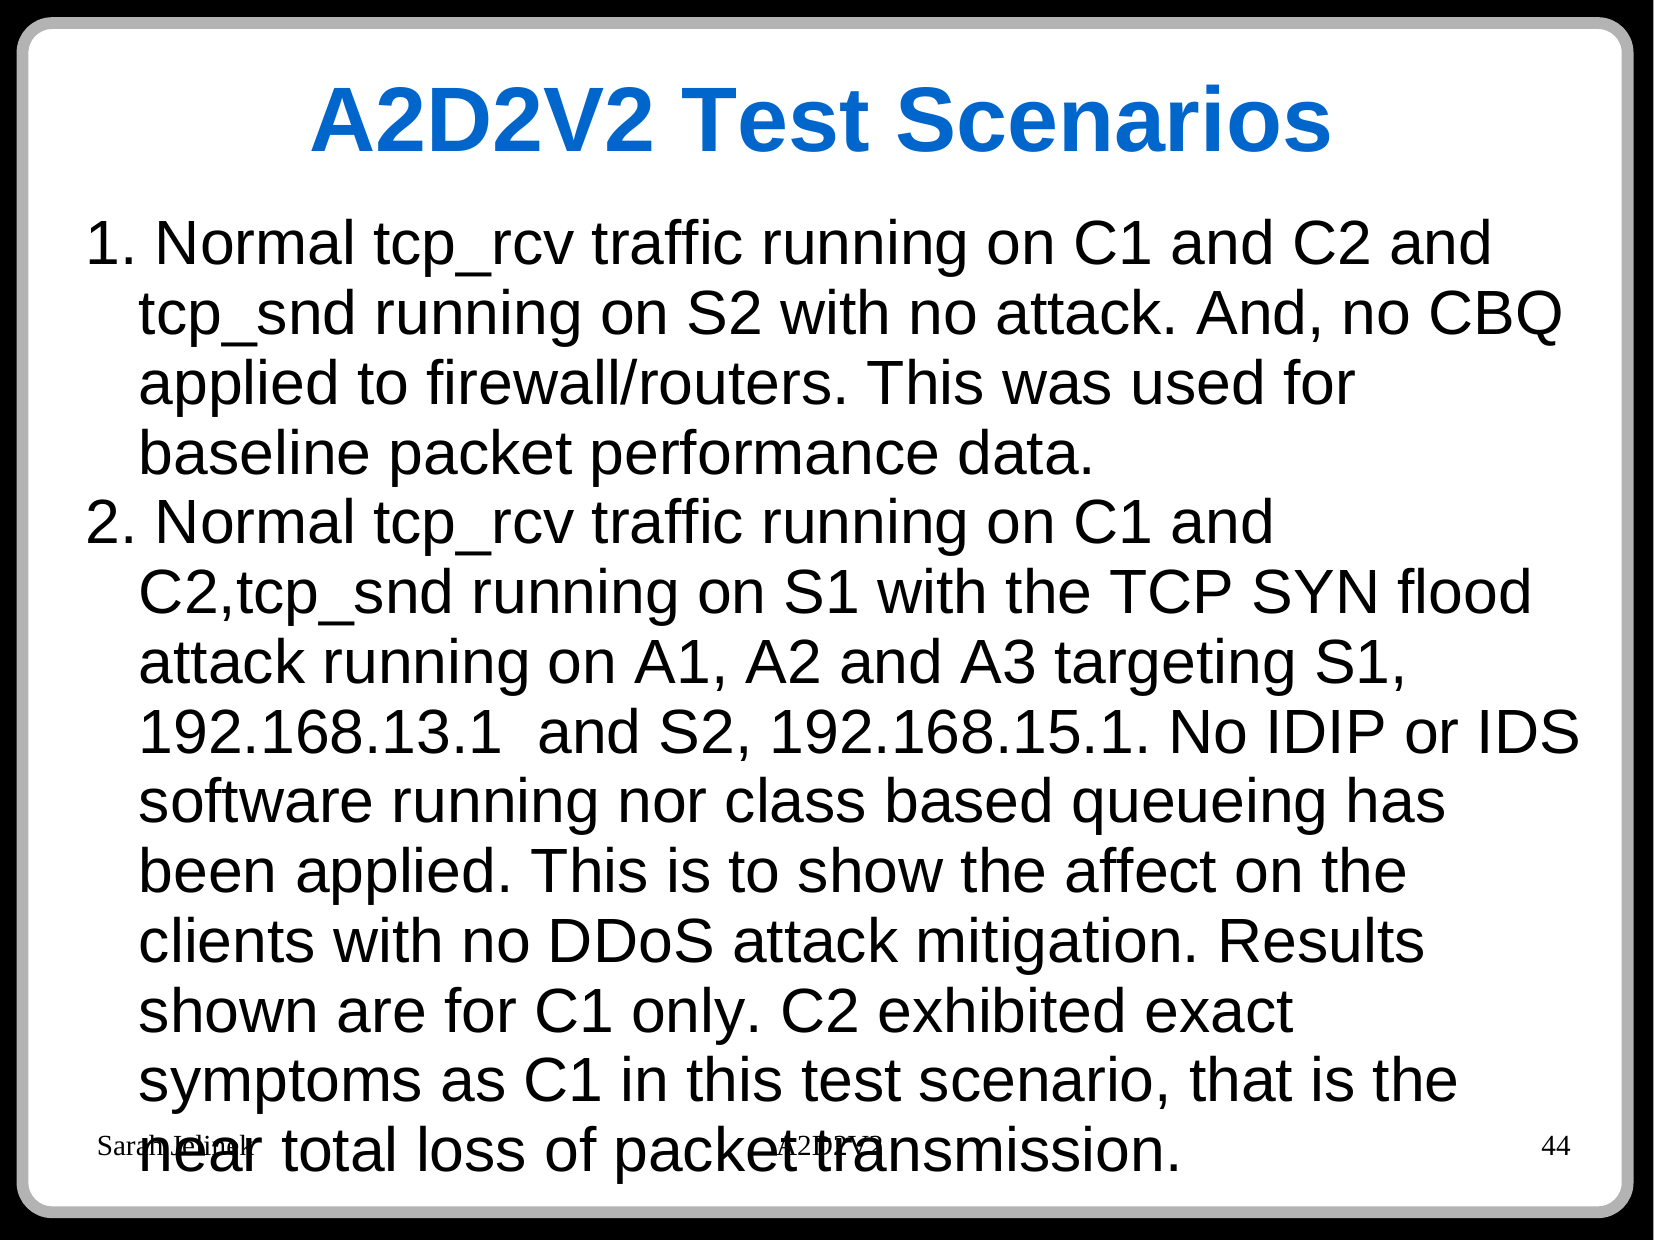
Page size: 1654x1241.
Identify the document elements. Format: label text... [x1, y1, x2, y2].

list 1. Normal tcp_rcv traffic running on C1 and C2 and tcp_snd running on S2 with no attack. And, no CBQ applied to firewall/routers. This was used for baseline packet performance data. 2. Normal tcp_rcv traffic running on C1 and C2,tcp_snd running on S1 with the TCP SYN flood attack running on A1, A2 and A3 targeting S1, 192.168.13.1 and S2, 192.168.15.1. No IDIP or IDS software running nor class based queueing has been applied. This is to show the affect on the clients with no DDoS attack mitigation. Results shown are for C1 only. C2 exhibited exact symptoms as C1 in this test scenario, that is the near total loss of packet transmission. [68, 208, 1587, 1185]
title A2D2V2 Test Scenarios [67, 56, 1577, 185]
